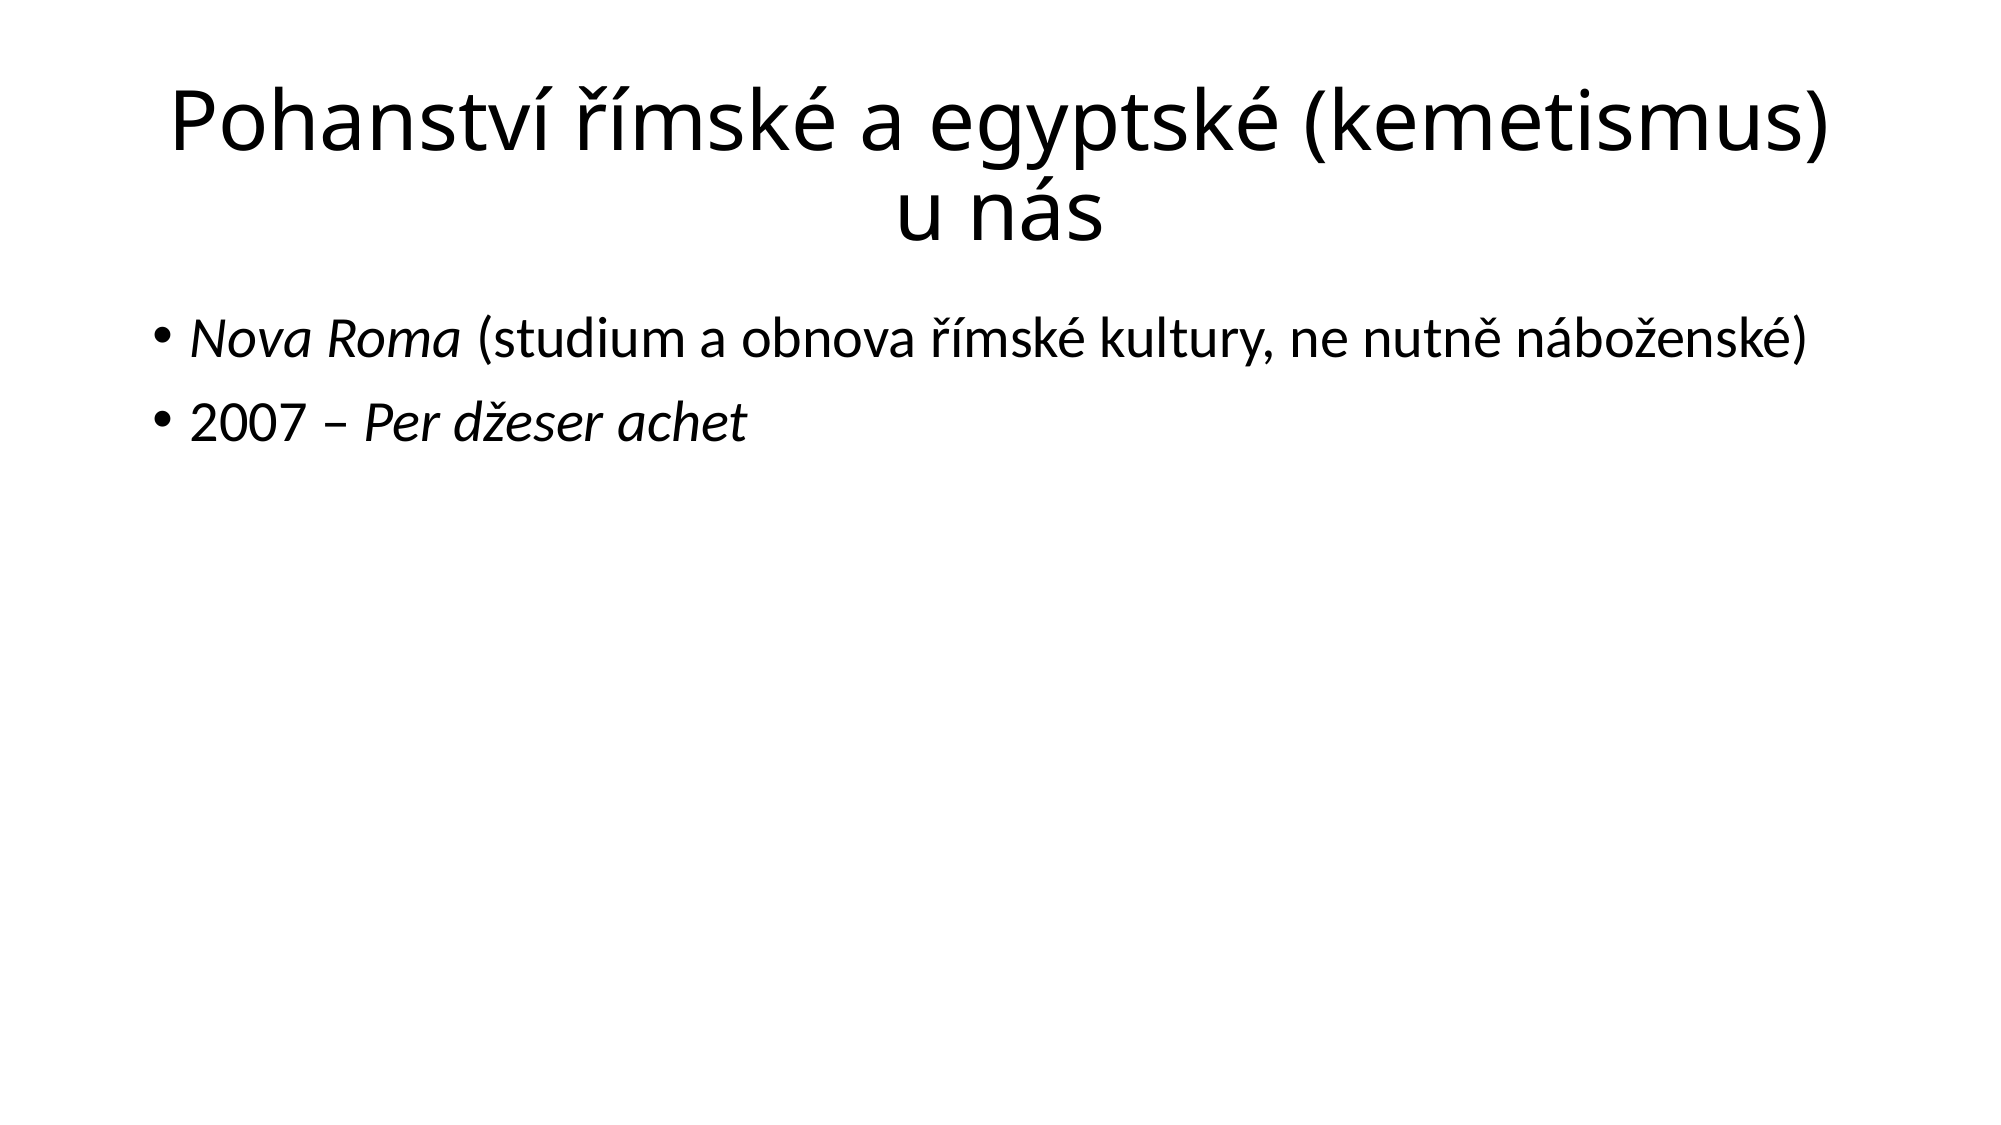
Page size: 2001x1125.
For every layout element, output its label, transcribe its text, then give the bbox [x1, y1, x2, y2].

title Pohanství římské a egyptské (kemetismus) u nás [137, 59, 1863, 278]
list Nova Roma (studium a obnova římské kultury, ne nutně náboženské) 2007 – Per džeser achet [137, 299, 1863, 1014]
